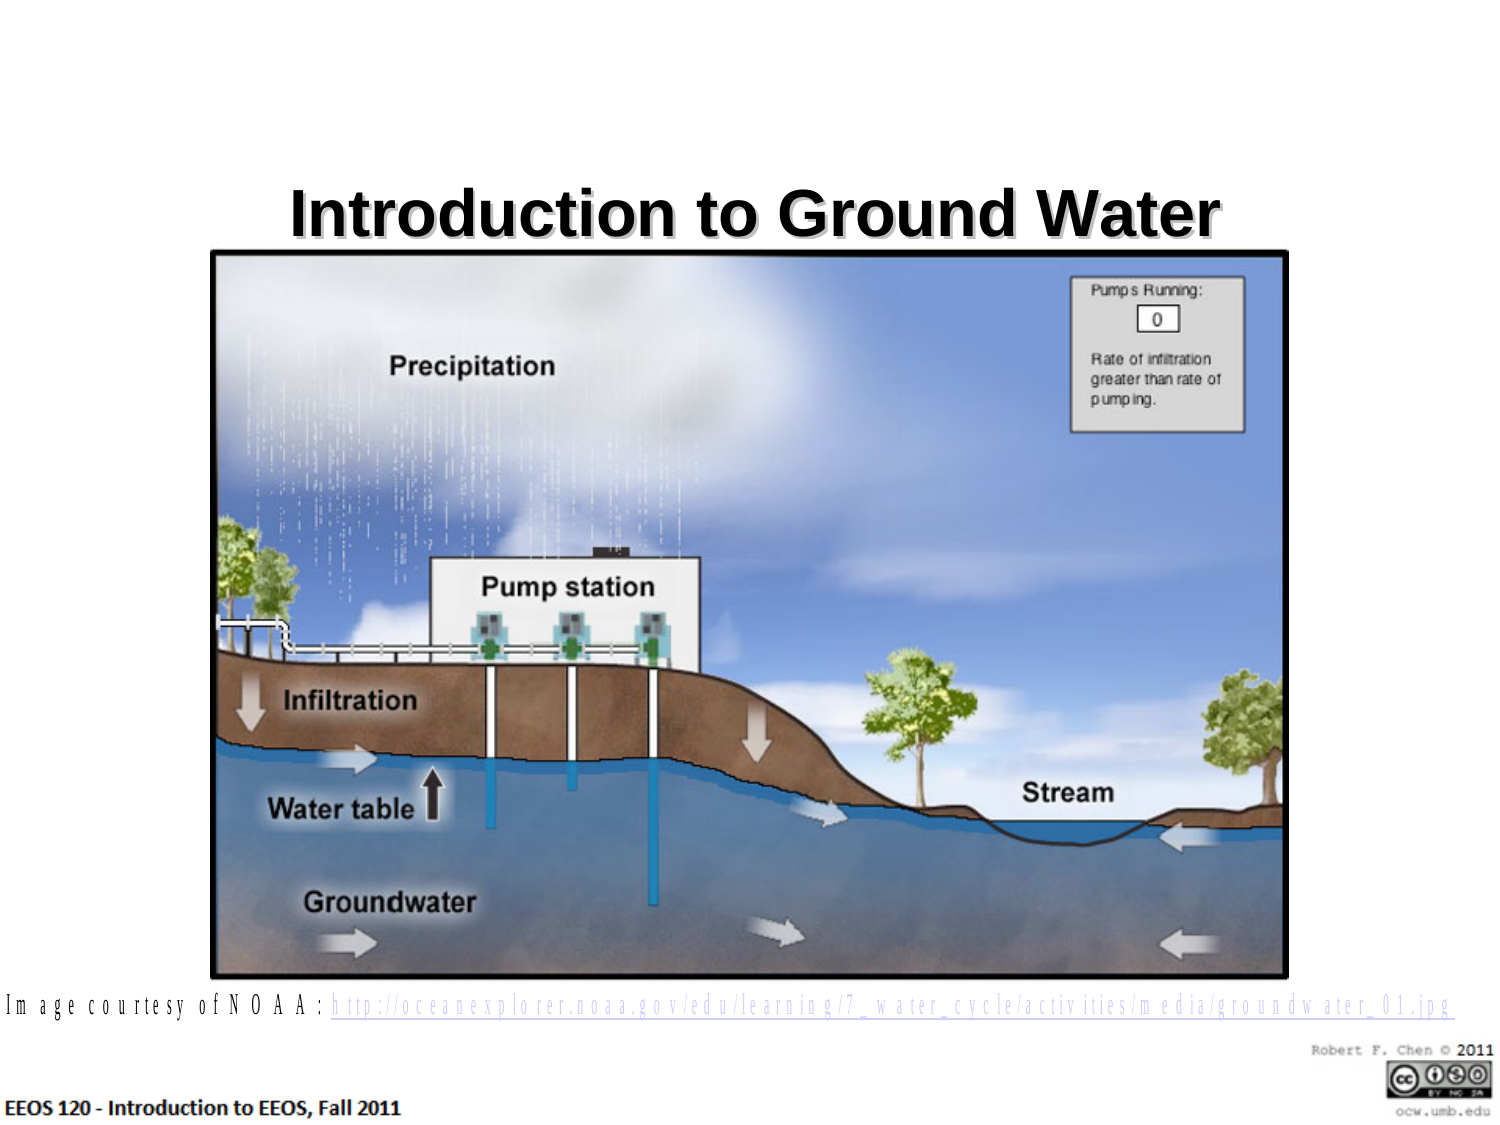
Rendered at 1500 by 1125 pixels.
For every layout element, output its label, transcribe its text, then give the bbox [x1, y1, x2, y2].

picture [0, 239, 1486, 1032]
text_box Introduction to Ground Water [274, 162, 1238, 239]
picture [0, 1090, 406, 1125]
picture [1304, 1037, 1500, 1125]
